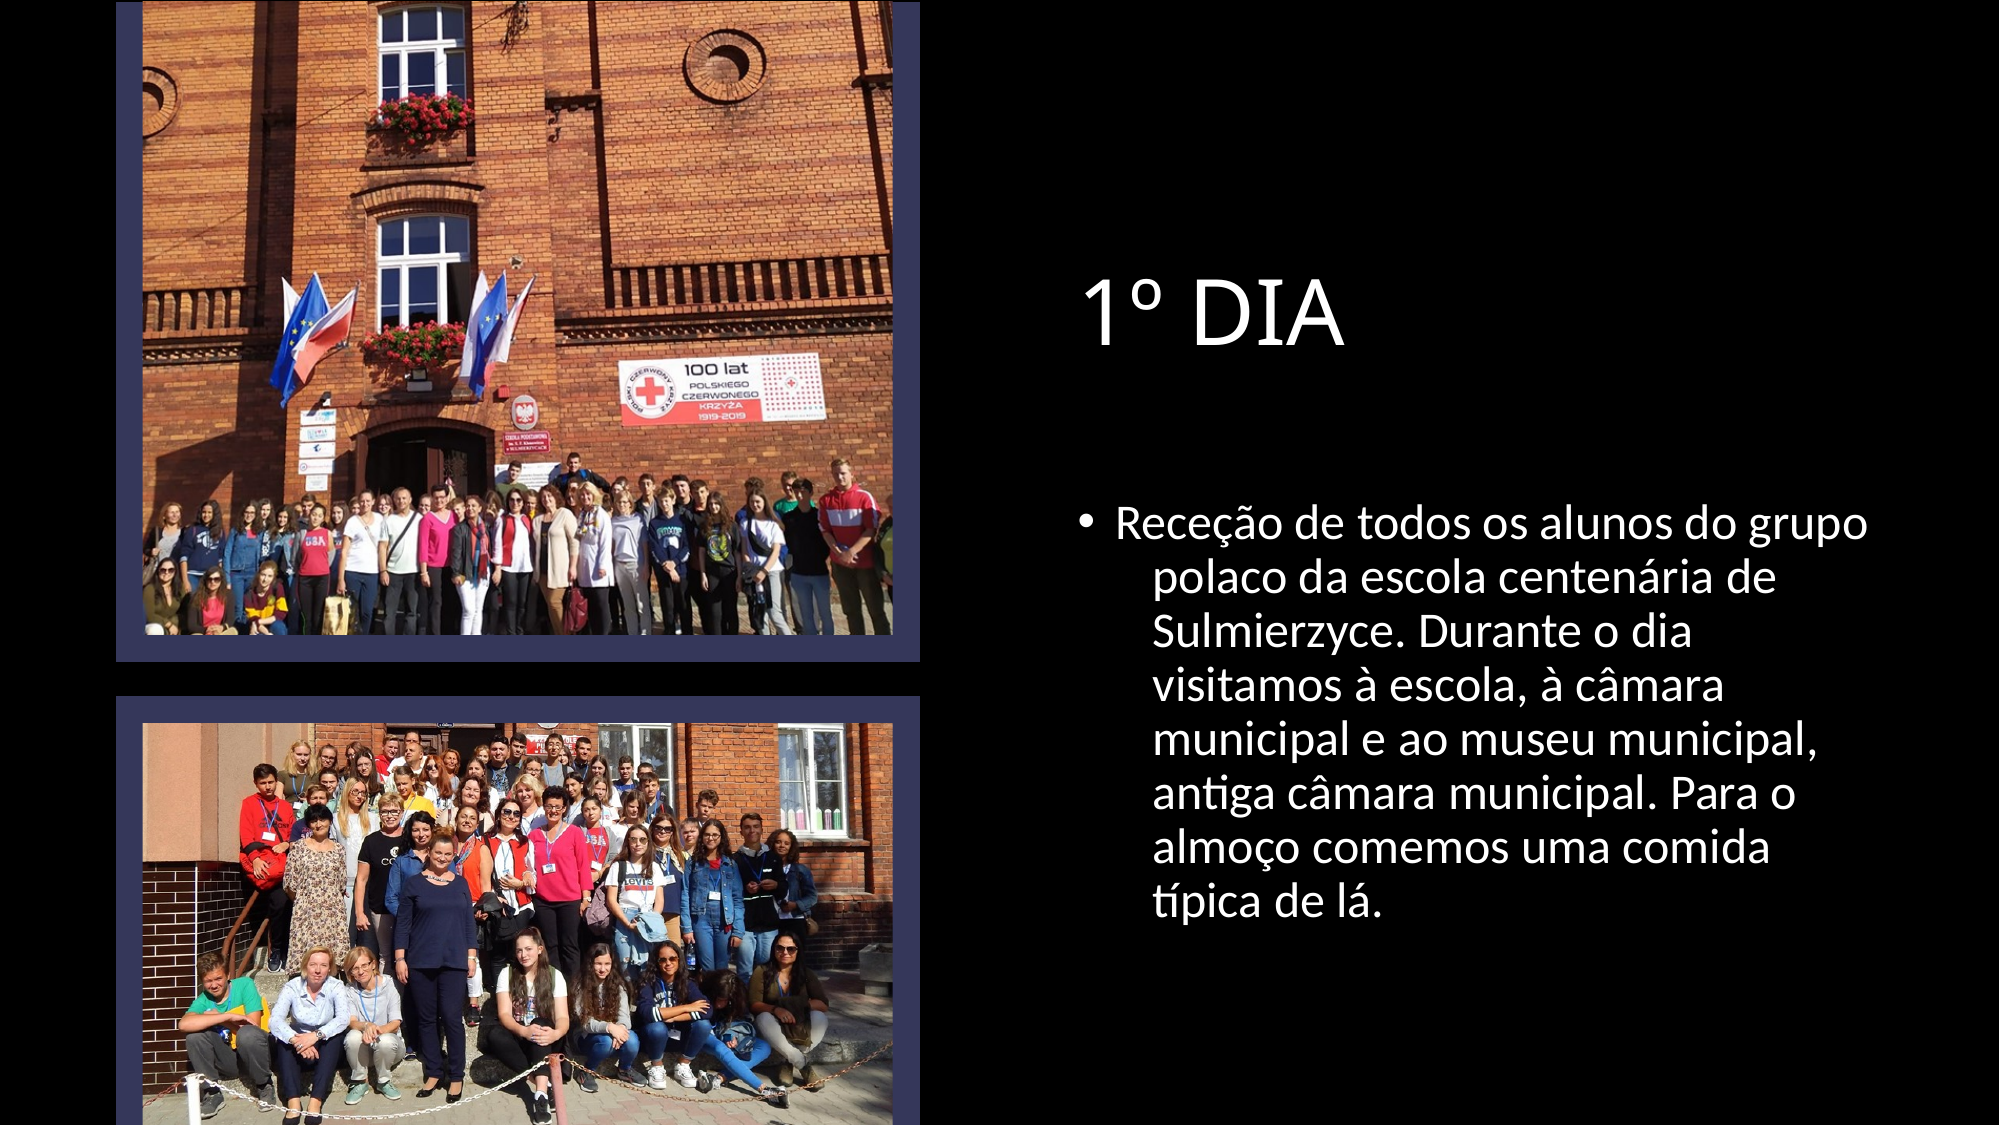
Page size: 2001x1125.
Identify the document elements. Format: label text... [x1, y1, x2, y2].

list Receção de todos os alunos do grupo polaco da escola centenária de Sulmierzyce. Durante o dia visitamos à escola, à câmara municipal e ao museu municipal, antiga câmara municipal. Para o almoço comemos uma comida típica de lá. [1062, 488, 1894, 937]
text_box [0, 0, 1999, 1125]
picture [142, 723, 893, 1125]
picture [142, 1, 893, 635]
title 1º DIA [1062, 187, 1894, 444]
